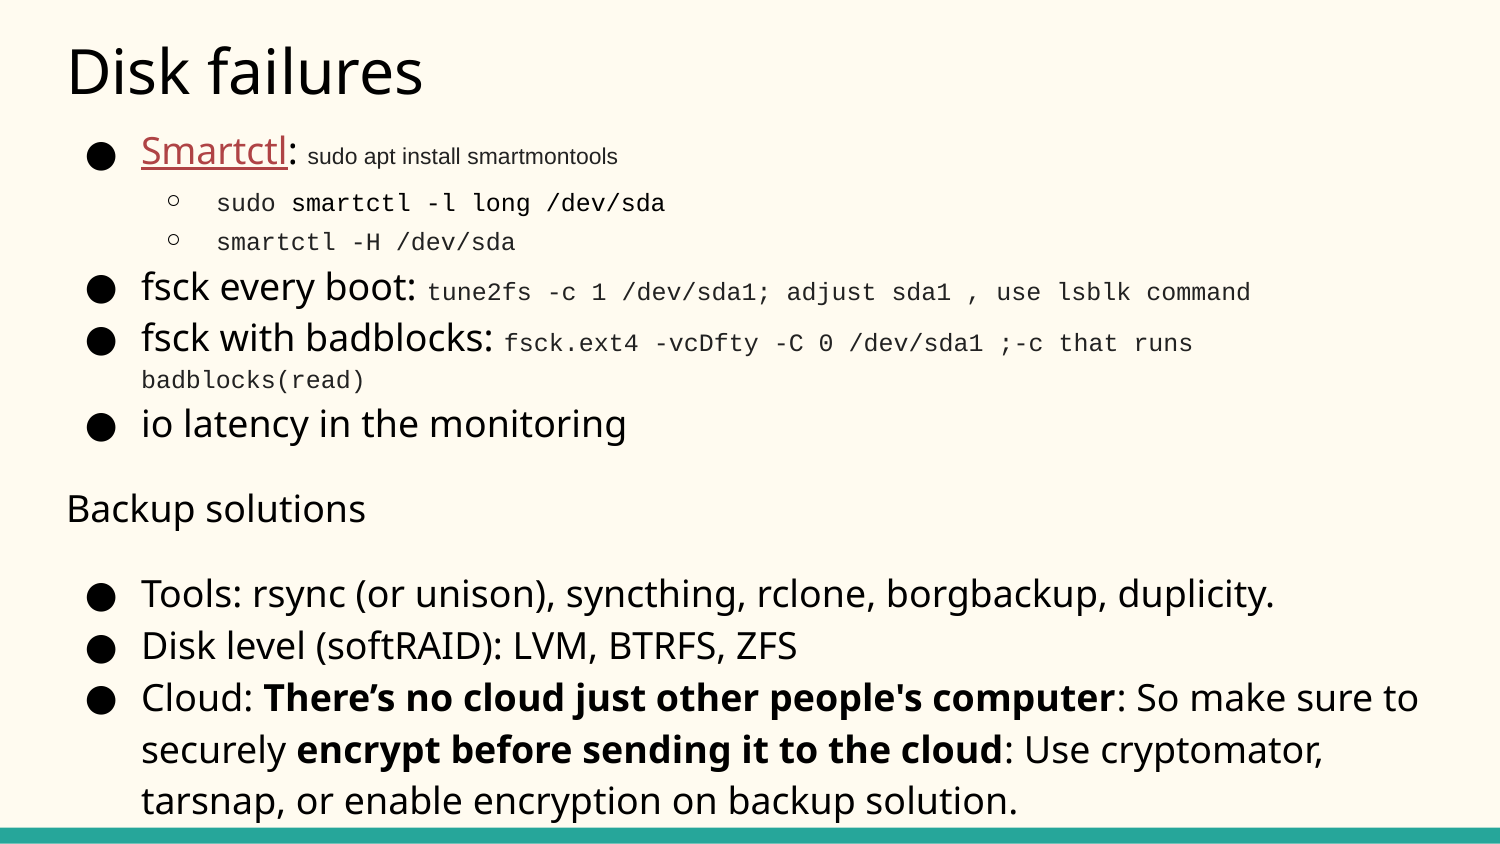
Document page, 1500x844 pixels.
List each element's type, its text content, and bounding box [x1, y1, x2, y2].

title Disk failures [51, 17, 1449, 94]
list Smartctl: sudo apt install smartmontools sudo smartctl -l long /dev/sda smartctl -H /dev/sda fsck every boot: tune2fs -c 1 /dev/sda1; adjust sda1 , use lsblk command fsck with badblocks: fsck.ext4 -vcDfty -C 0 /dev/sda1 ;-c that runs badblocks(read) io latency in the monitoring Backup solutions Tools: rsync (or unison), syncthing, rclone, borgbackup, duplicity. Disk level (softRAID): LVM, BTRFS, ZFS Cloud: There’s no cloud just other people's computer: So make sure to securely encrypt before sending it to the cloud: Use cryptomator, tarsnap, or enable encryption on backup solution. [51, 104, 1449, 844]
